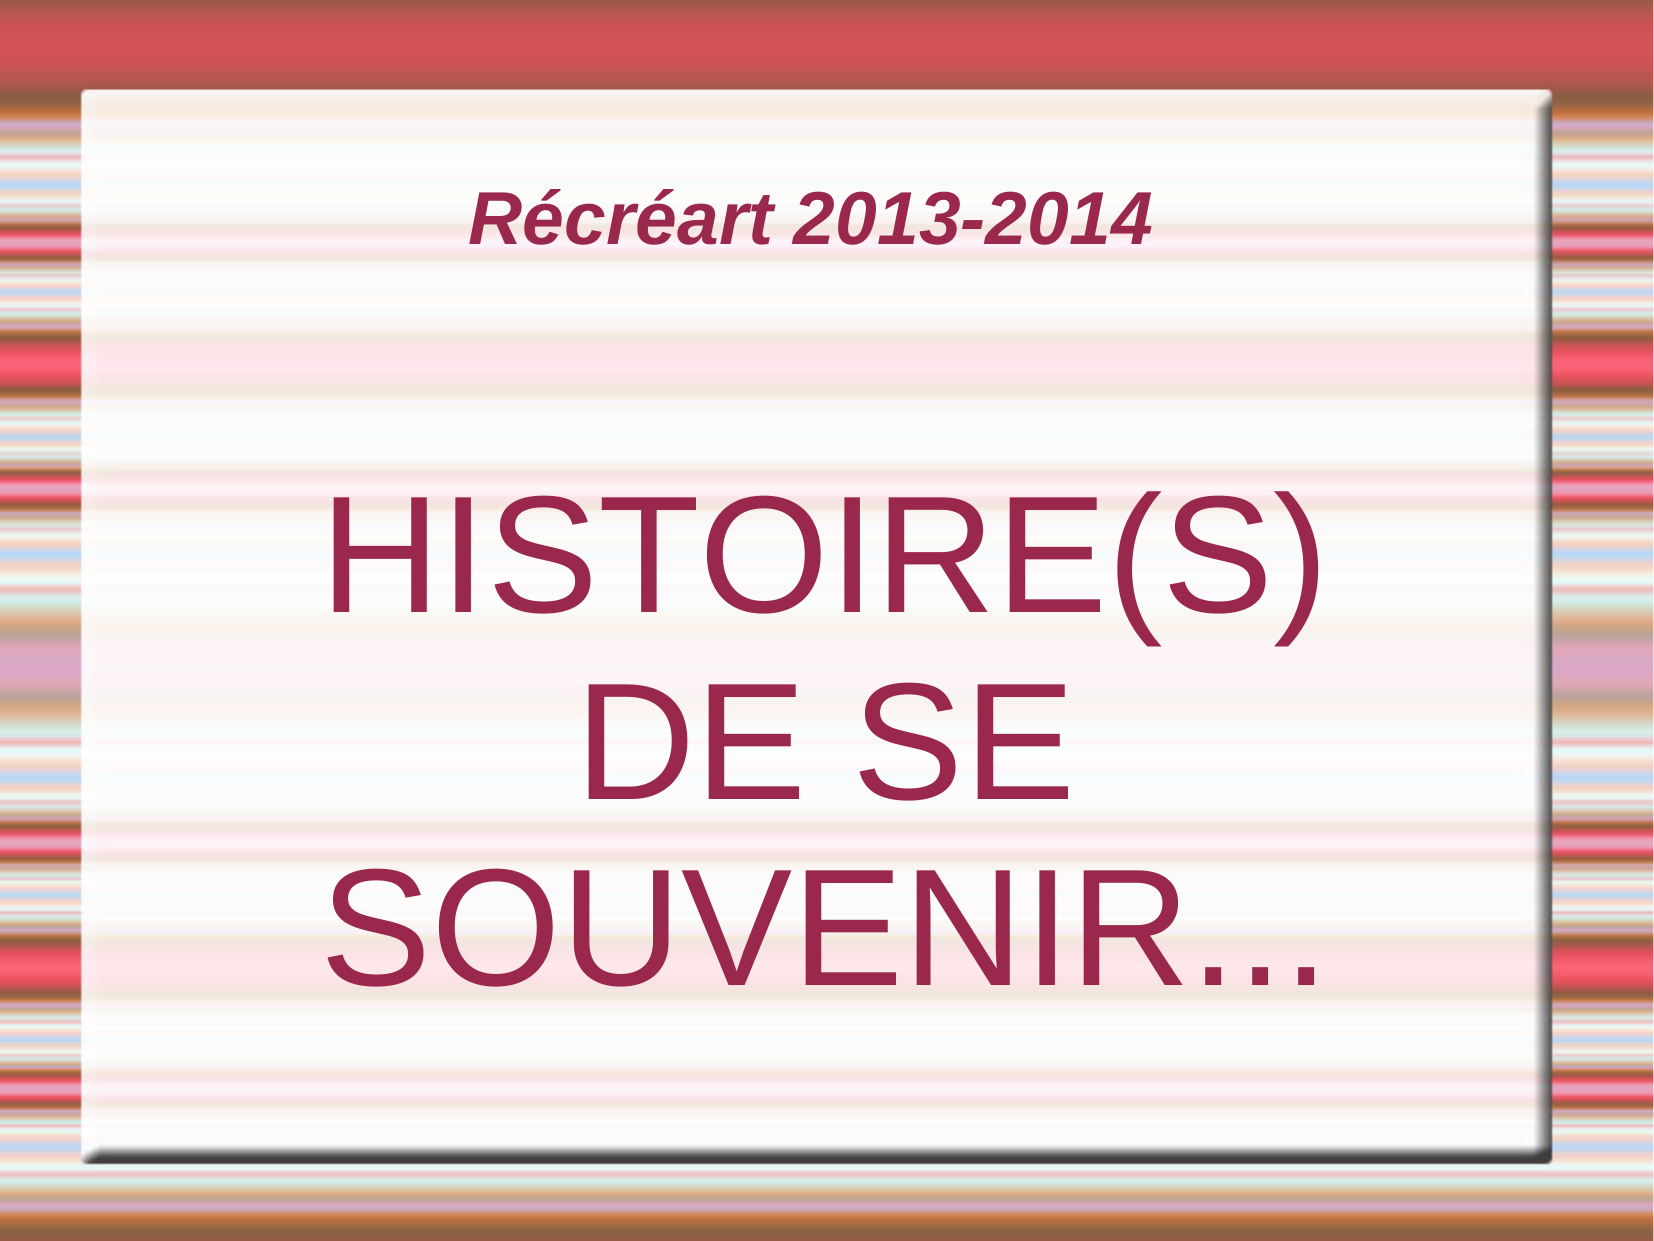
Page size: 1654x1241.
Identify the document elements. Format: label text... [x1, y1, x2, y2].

picture [0, 0, 1654, 1241]
subtitle HISTOIRE(S) DE SE SOUVENIR... [134, 350, 1516, 1132]
title Récréart 2013-2014 [88, 114, 1534, 322]
